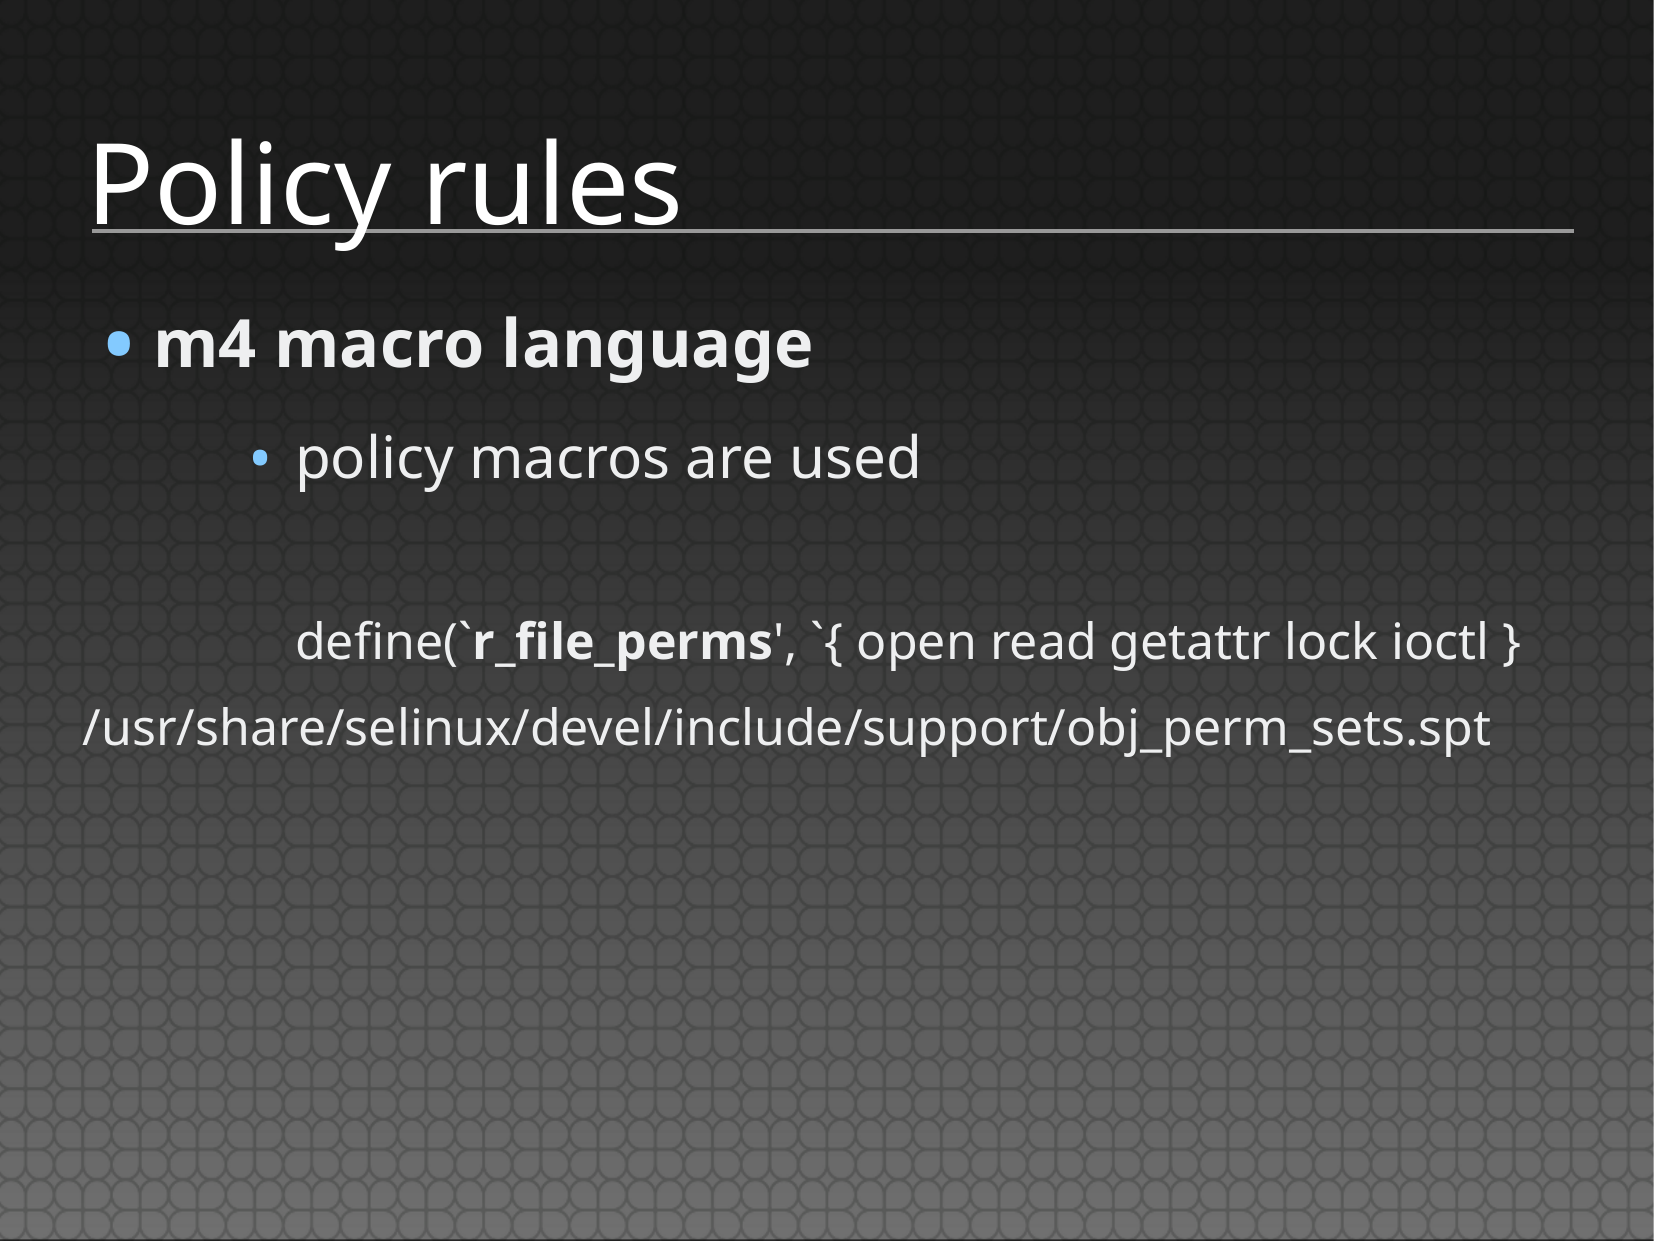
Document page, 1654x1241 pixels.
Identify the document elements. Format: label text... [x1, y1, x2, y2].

picture [0, 0, 1654, 1241]
title Policy rules [86, 110, 1576, 251]
list m4 macro language policy macros are used define(`r_file_perms', `{ open read getattr lock ioctl } /usr/share/selinux/devel/include/support/obj_perm_sets.spt [82, 296, 1571, 1241]
